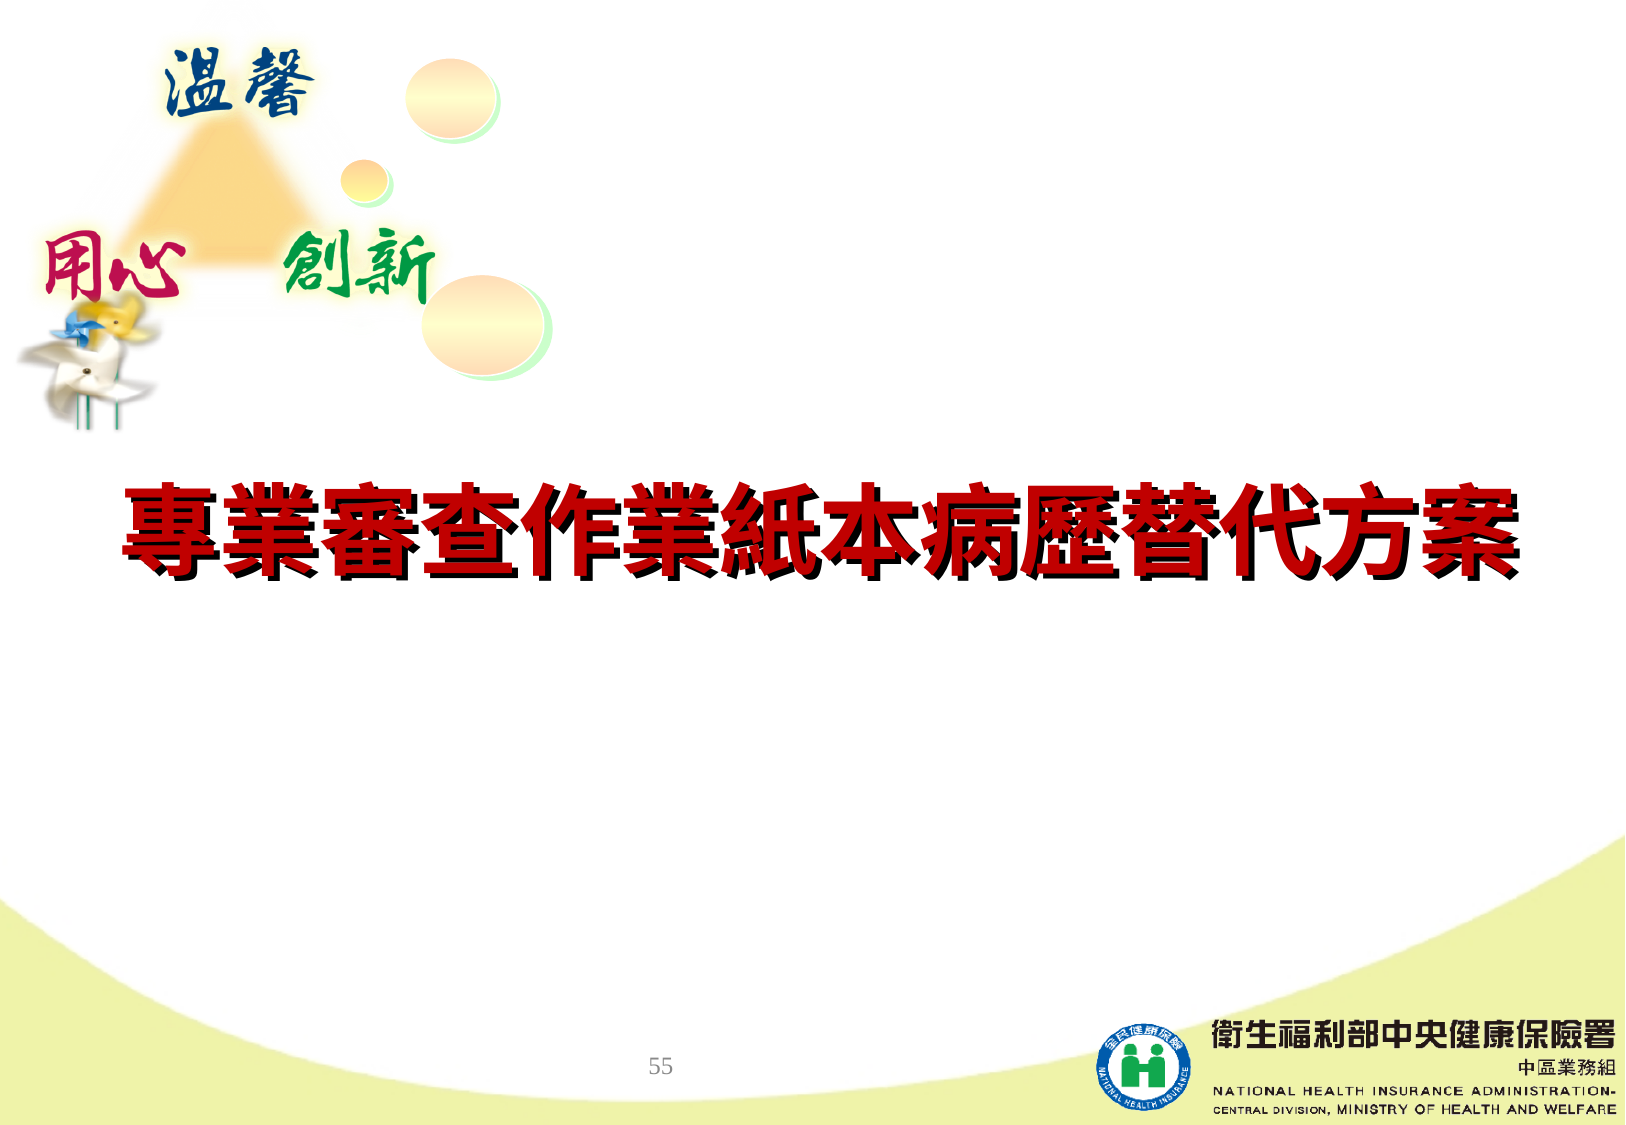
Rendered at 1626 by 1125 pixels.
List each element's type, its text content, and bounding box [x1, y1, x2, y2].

title 專業審查作業紙本病歷替代方案 [76, 267, 1562, 787]
text_box [633, 1034, 1013, 1095]
